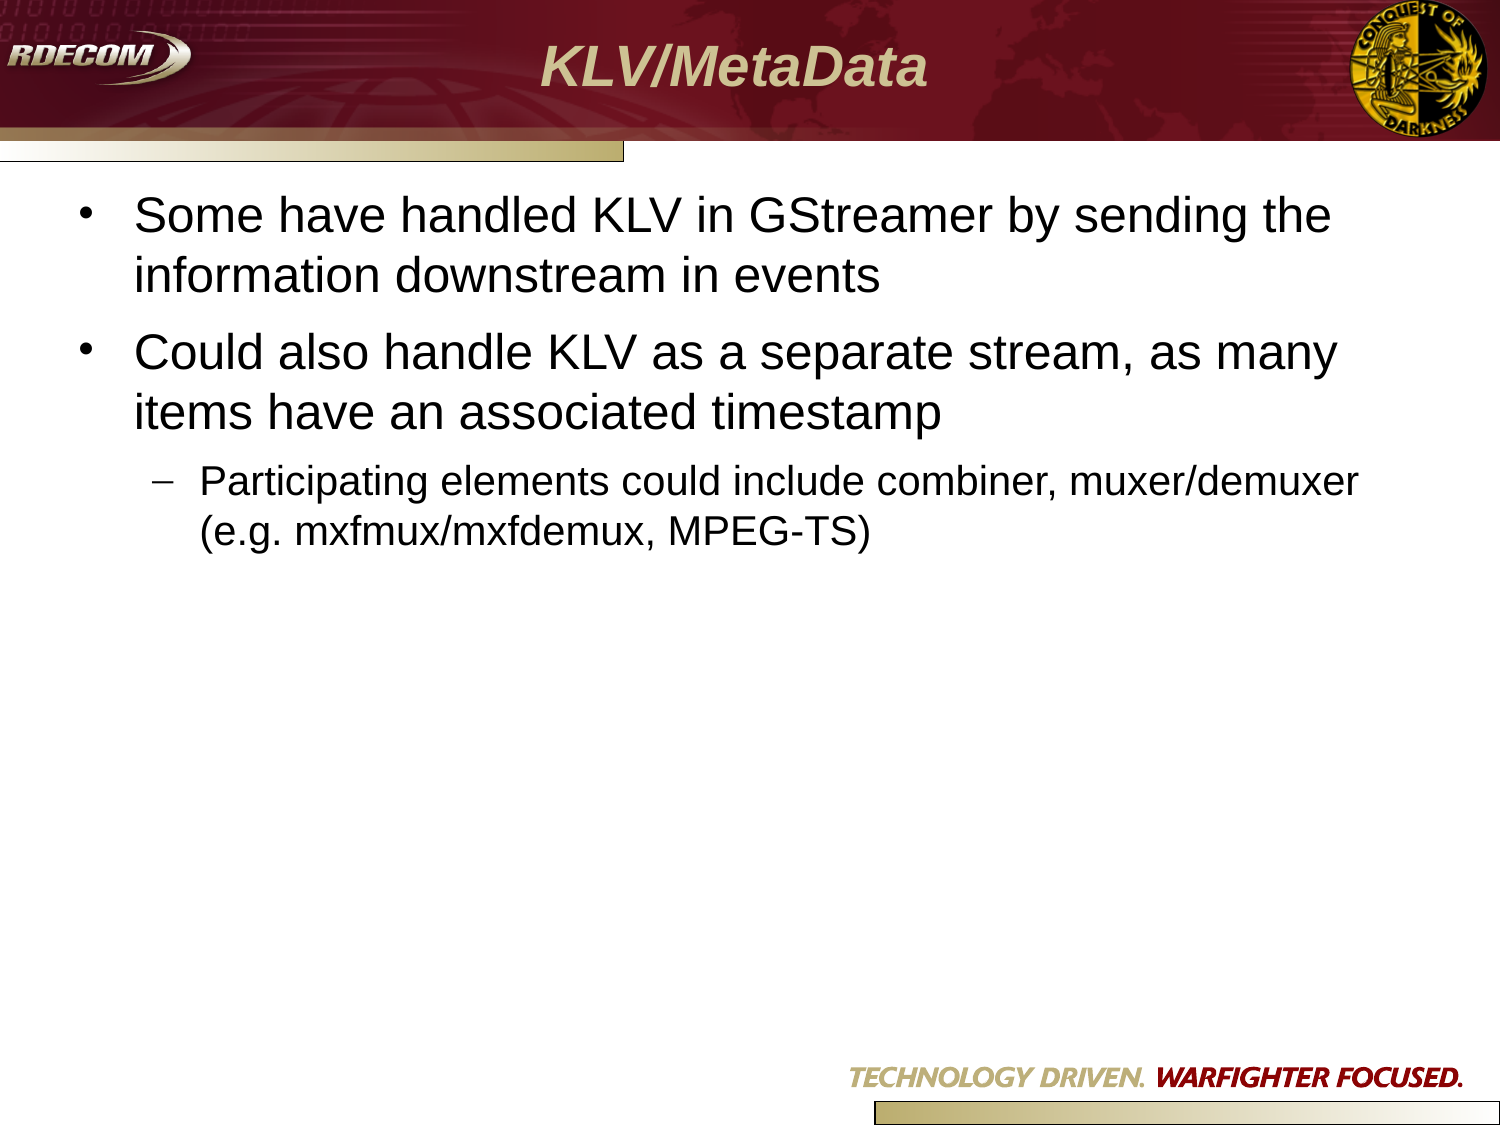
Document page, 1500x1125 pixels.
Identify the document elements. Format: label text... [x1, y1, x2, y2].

list Some have handled KLV in GStreamer by sending the information downstream in events Could also handle KLV as a separate stream, as many items have an associated timestamp Participating elements could include combiner, muxer/demuxer (e.g. mxfmux/mxfdemux, MPEG-TS) [62, 174, 1413, 918]
picture [0, 0, 1500, 141]
title KLV/MetaData [262, 0, 1207, 138]
